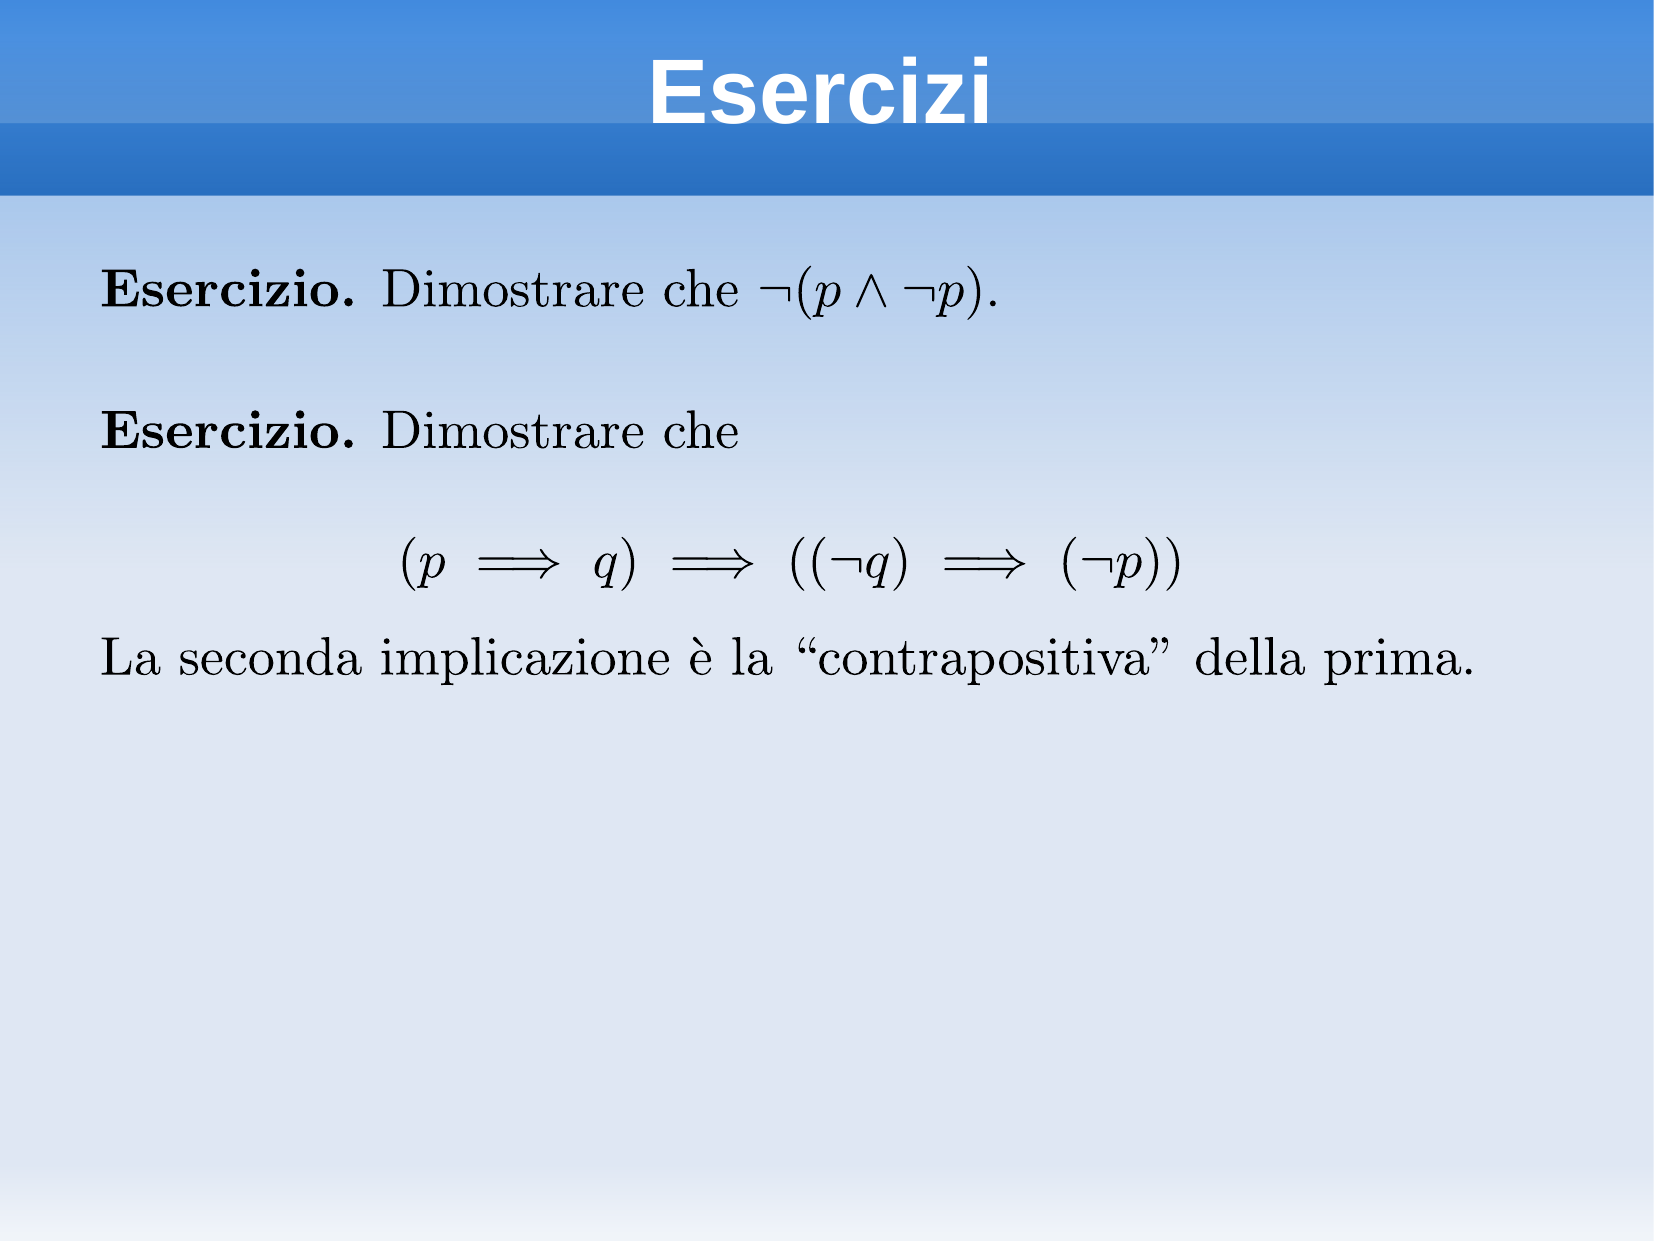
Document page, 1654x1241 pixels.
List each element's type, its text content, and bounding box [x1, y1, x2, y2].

text_box [99, 265, 1477, 686]
picture [0, 0, 1654, 1241]
title Esercizi [76, 0, 1565, 196]
